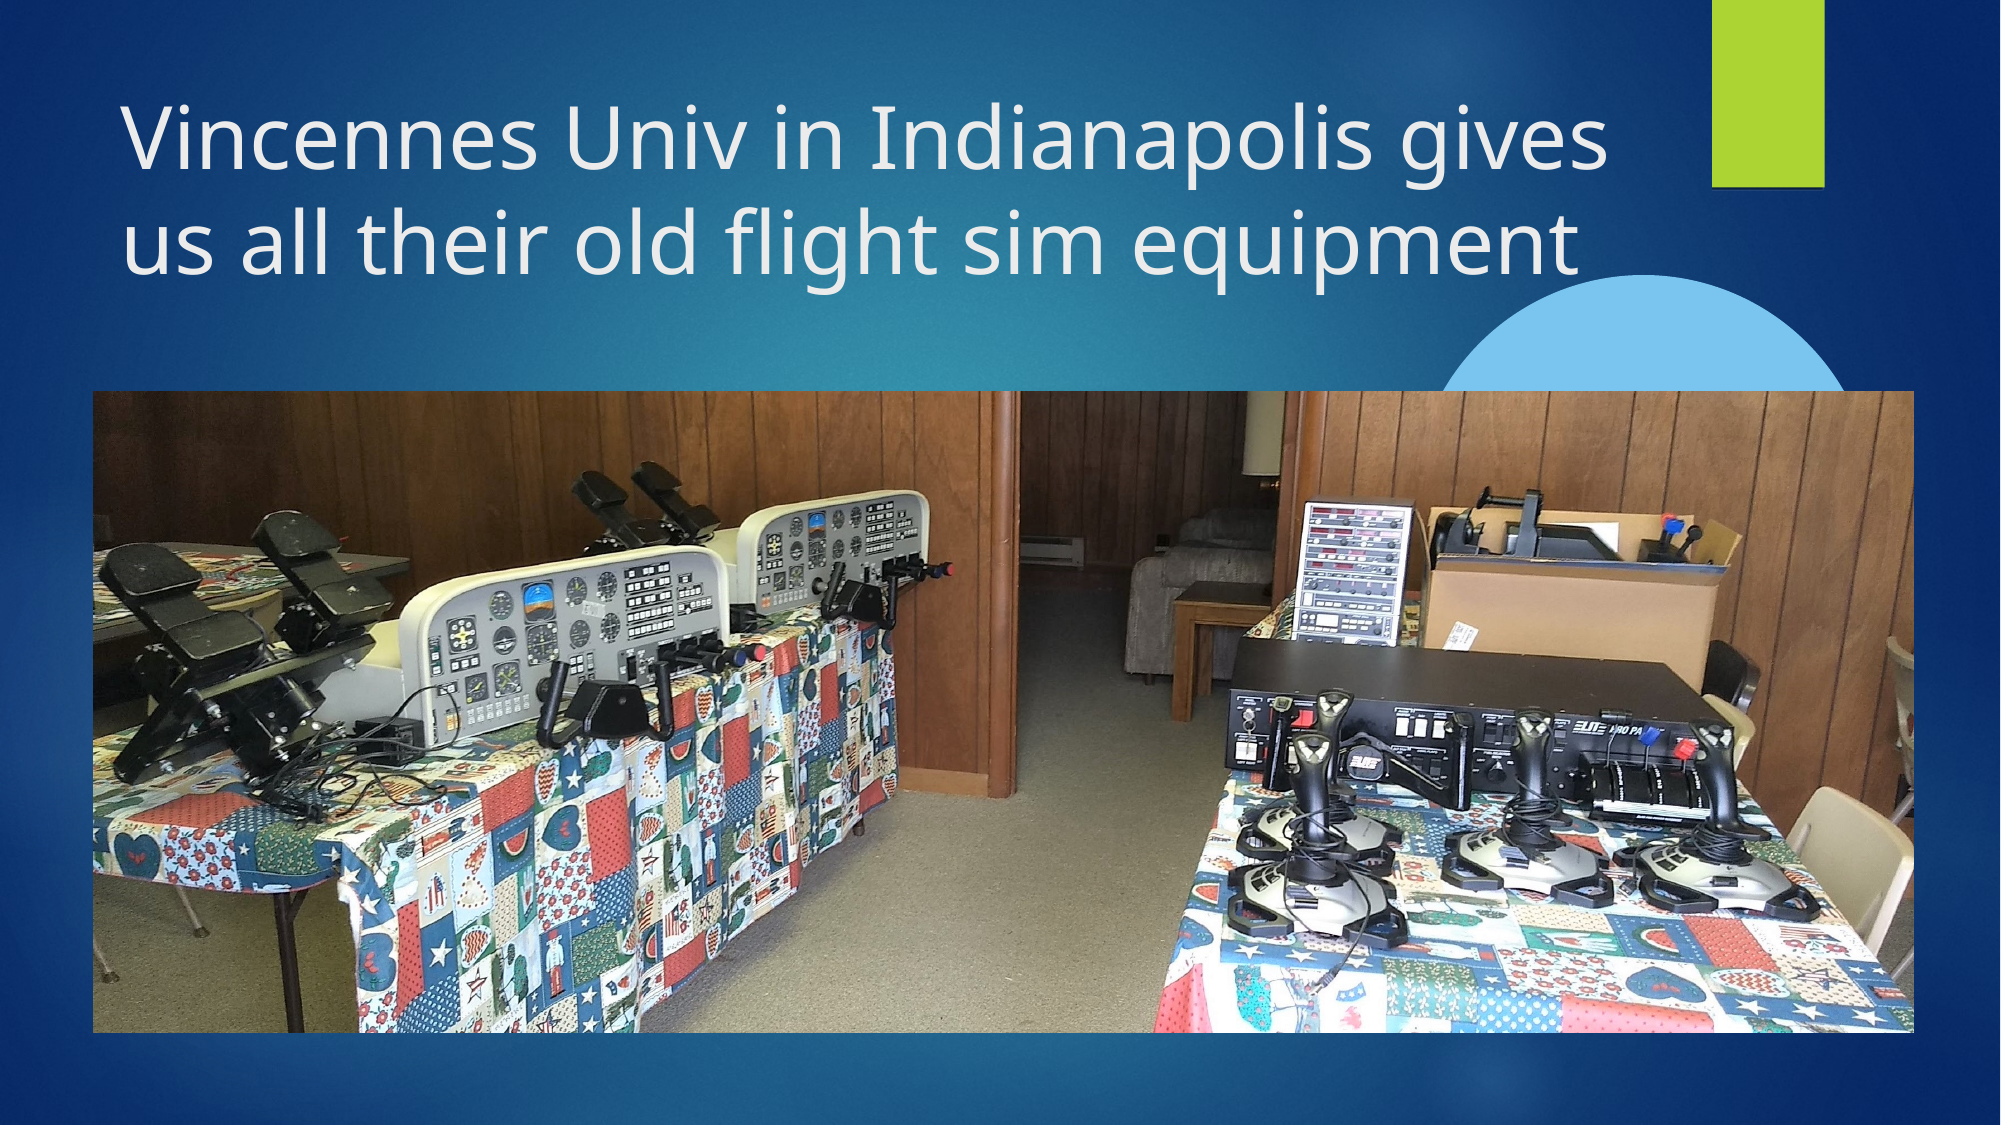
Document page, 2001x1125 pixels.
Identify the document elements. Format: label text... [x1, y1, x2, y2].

text_box Vincennes Univ in Indianapolis gives us all their old flight sim equipment [105, 74, 1649, 304]
picture [0, 0, 2001, 1125]
